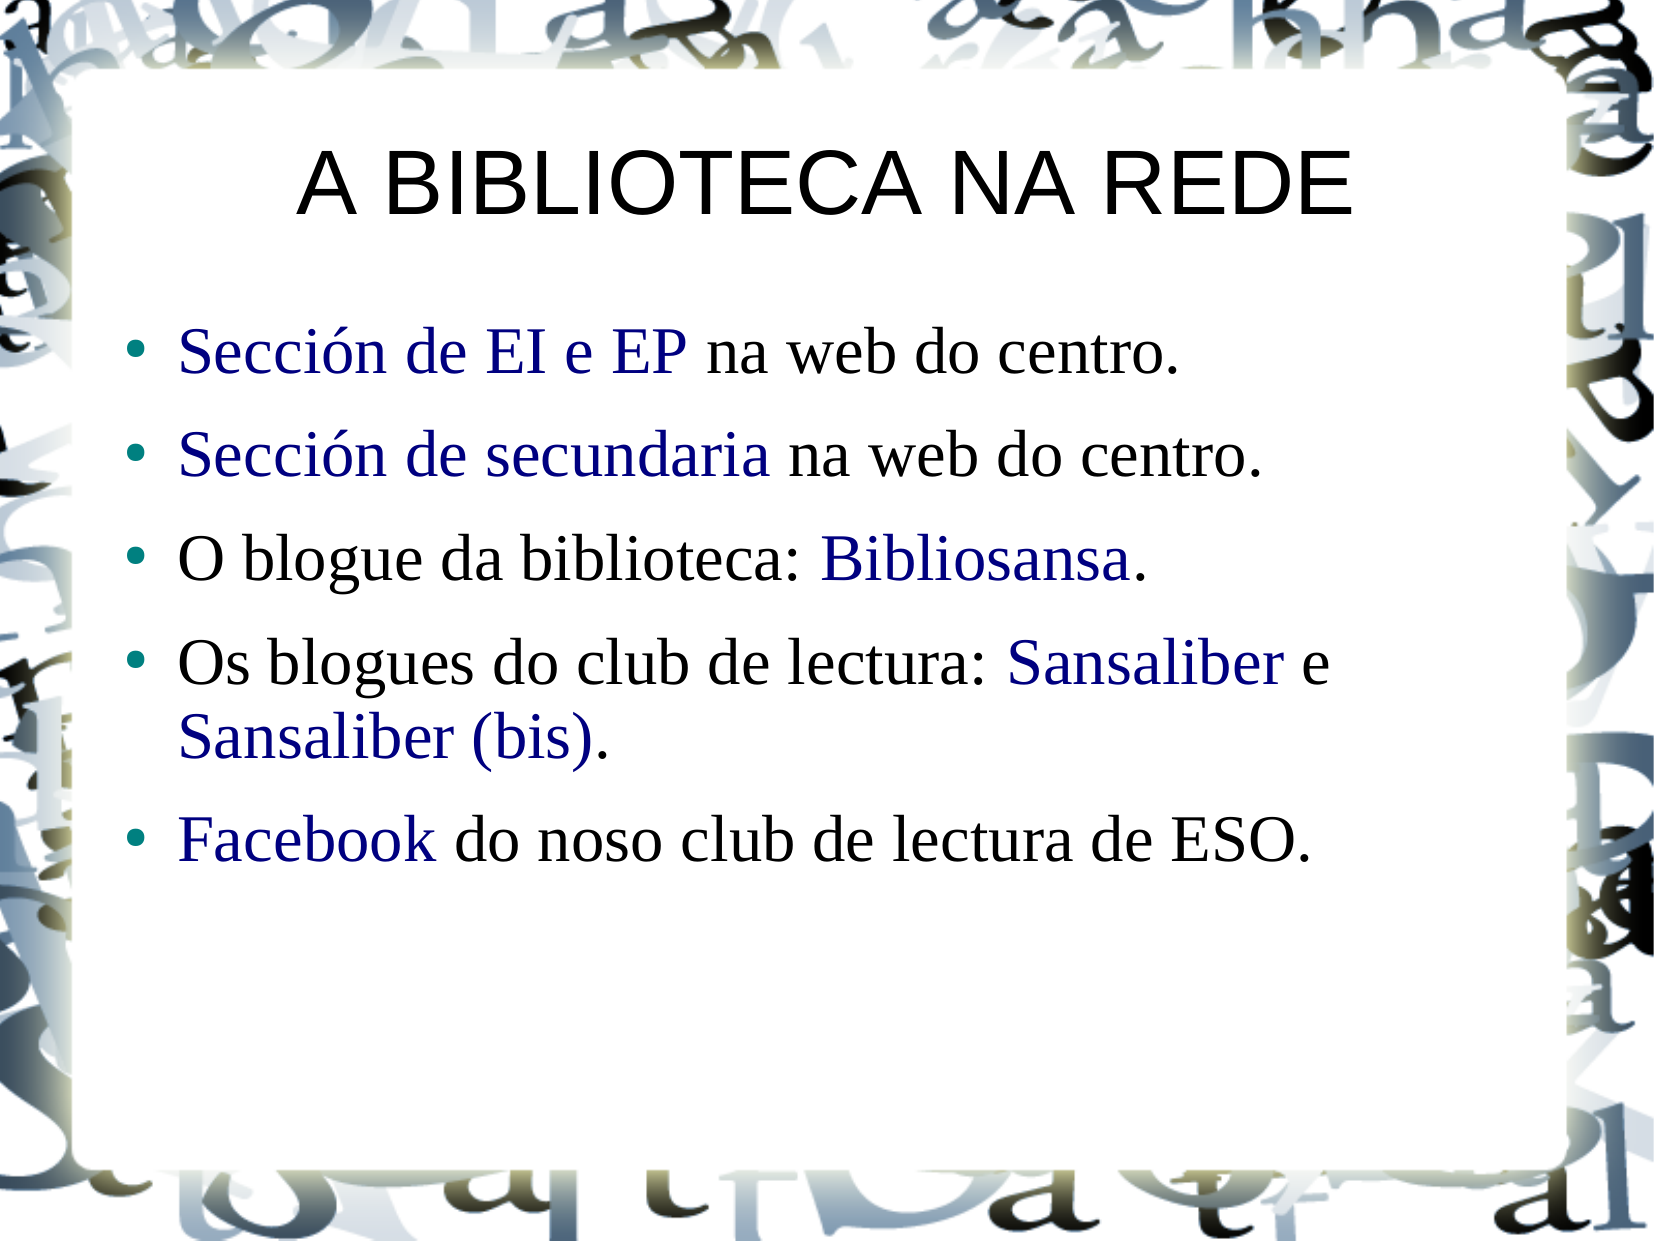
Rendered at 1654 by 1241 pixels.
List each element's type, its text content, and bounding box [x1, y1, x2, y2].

list Sección de EI e EP na web do centro. Sección de secundaria na web do centro. O blogue da biblioteca: Bibliosansa. Os blogues do club de lectura: Sansaliber e Sansaliber (bis). Facebook do noso club de lectura de ESO. [106, 313, 1530, 1034]
title A BIBLIOTECA NA REDE [82, 78, 1571, 287]
picture [0, 0, 1654, 1241]
